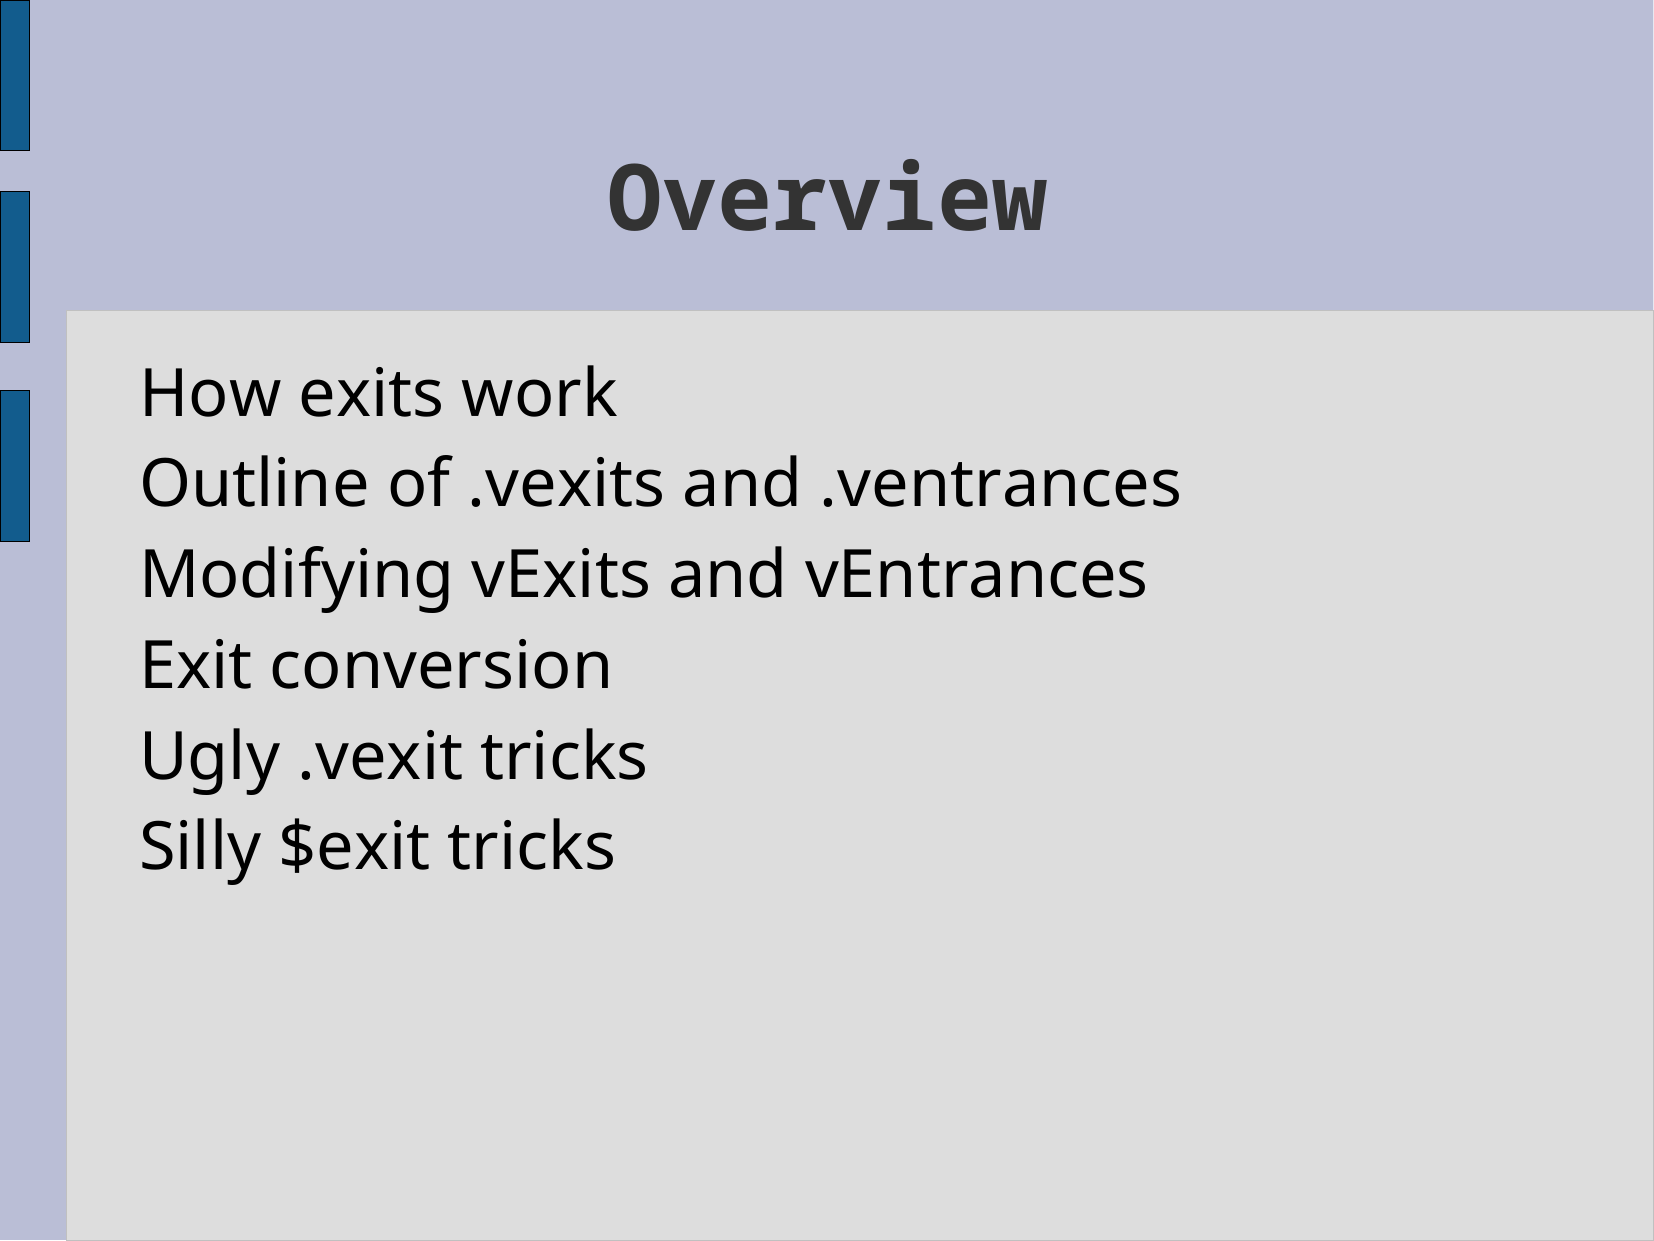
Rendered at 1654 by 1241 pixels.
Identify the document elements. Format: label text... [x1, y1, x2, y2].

title Overview [121, 91, 1534, 299]
list How exits work Outline of .vexits and .ventrances Modifying vExits and vEntrances Exit conversion Ugly .vexit tricks Silly $exit tricks [121, 344, 1534, 1127]
